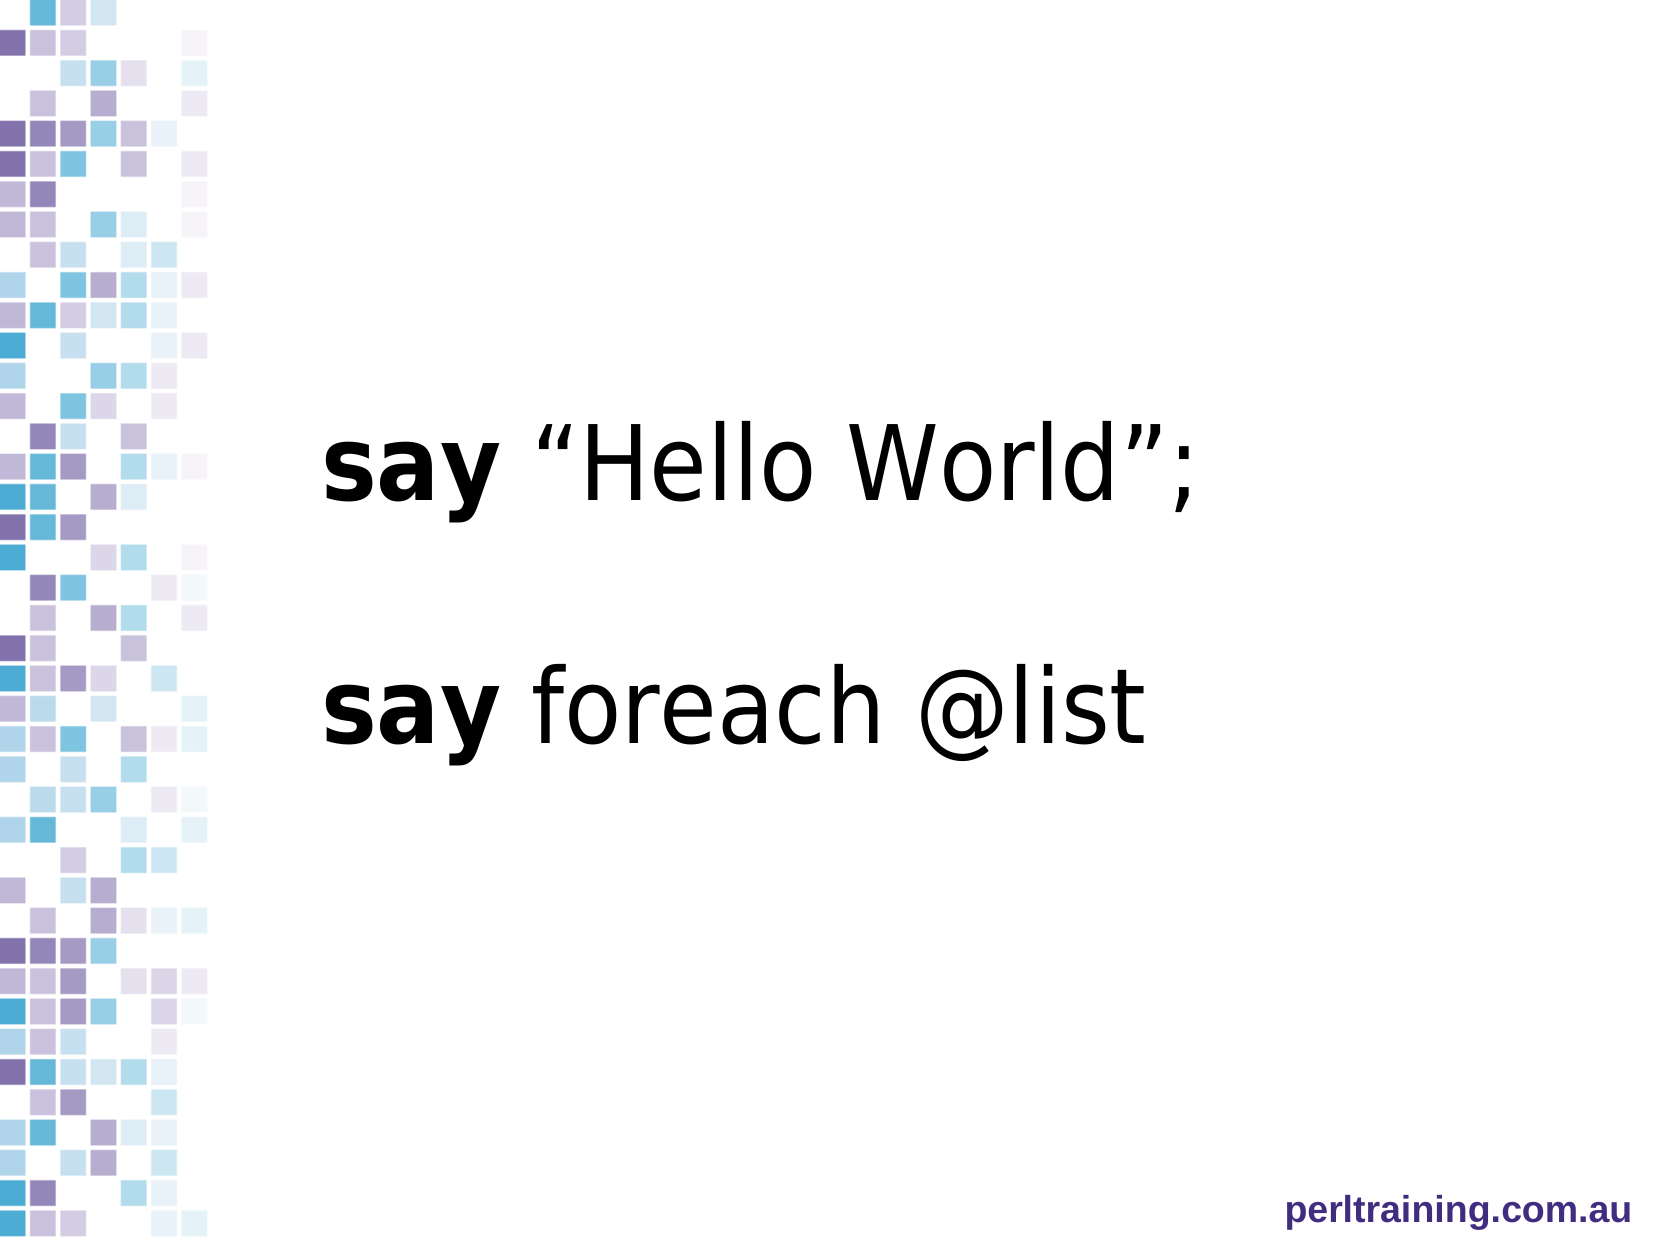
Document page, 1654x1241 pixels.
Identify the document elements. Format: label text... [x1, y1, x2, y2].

title say “Hello World”; say foreach @list [82, 49, 1571, 1123]
picture [0, 0, 212, 1241]
